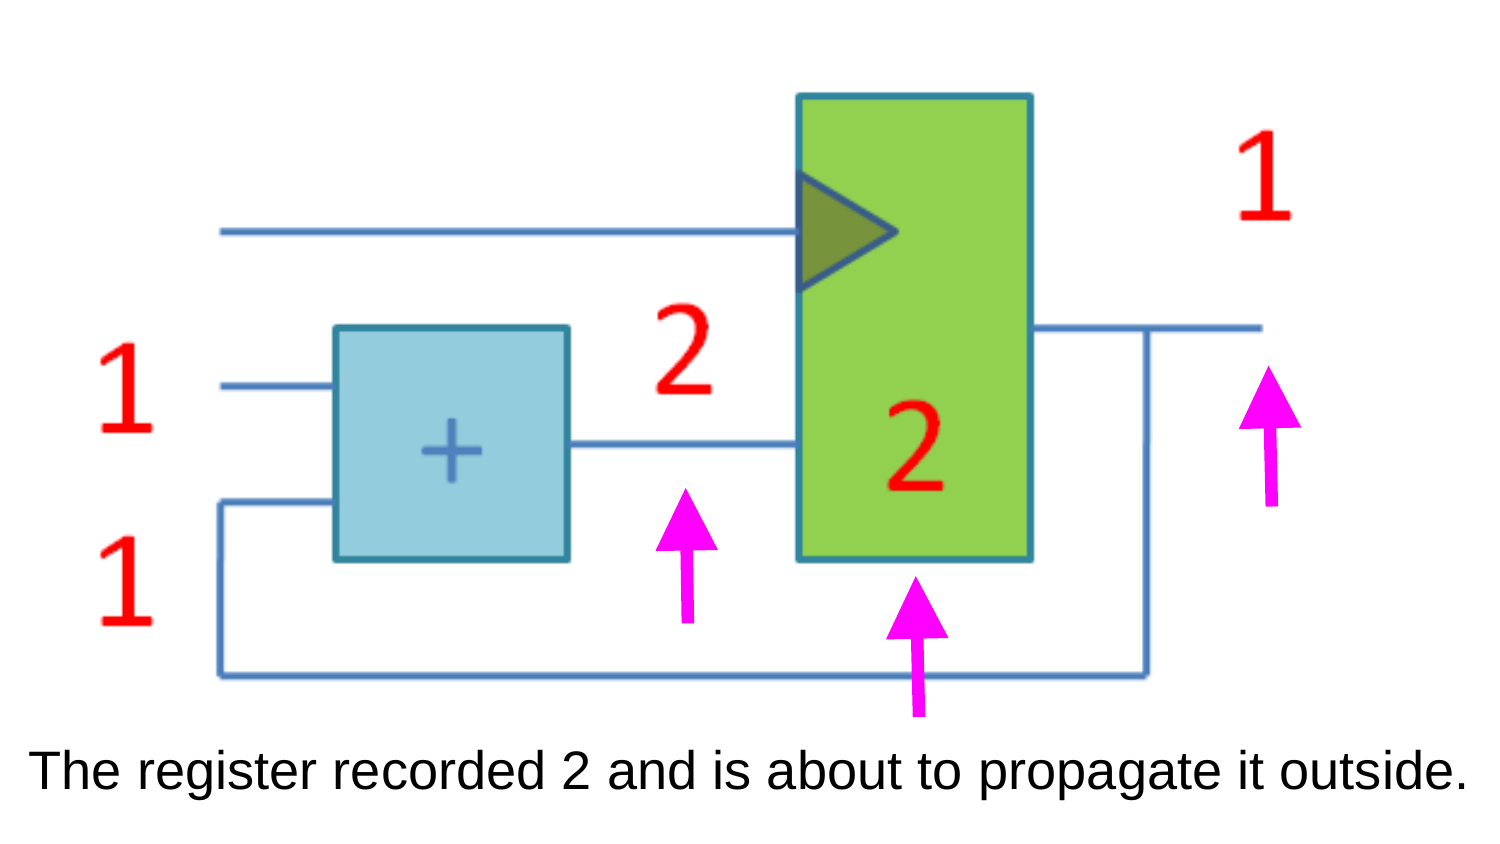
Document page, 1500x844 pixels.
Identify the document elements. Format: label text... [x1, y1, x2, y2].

picture [0, 0, 1399, 720]
title The register recorded 2 and is about to propagate it outside. [0, 720, 1500, 844]
